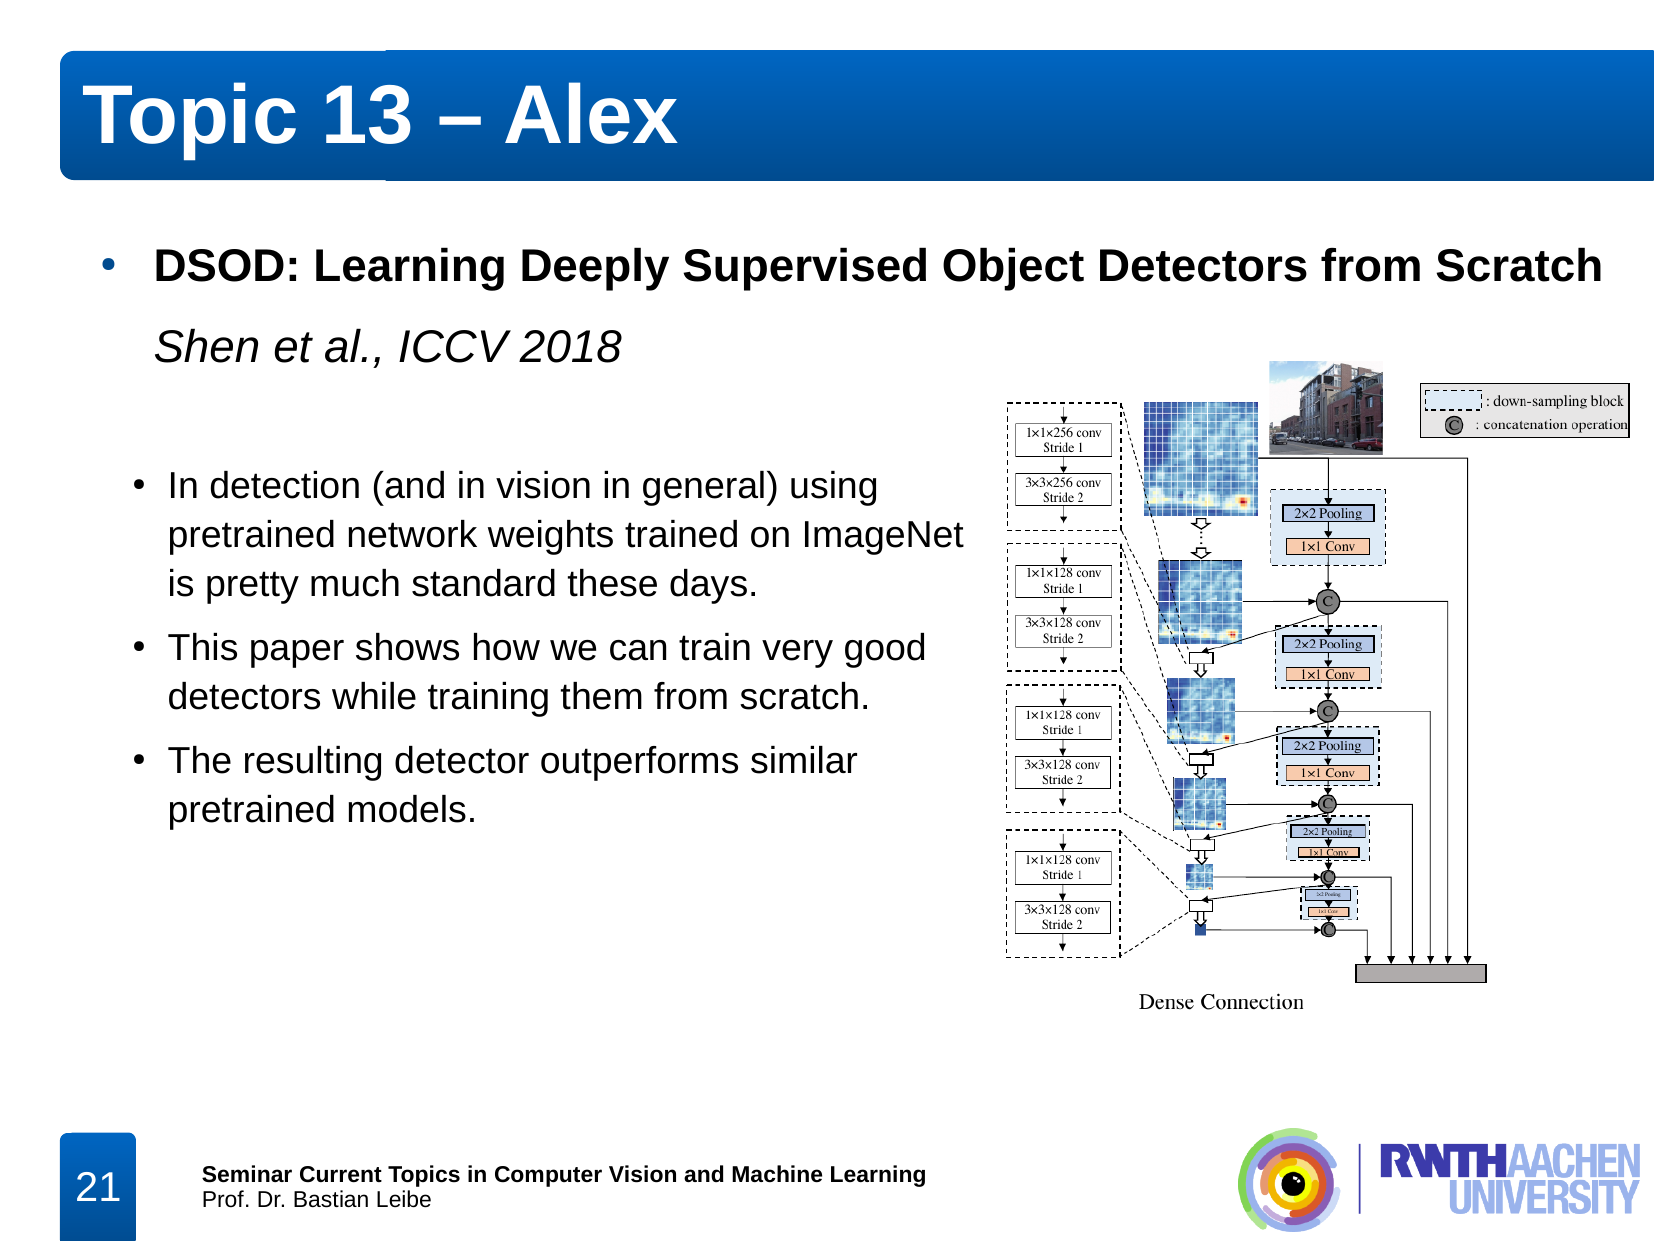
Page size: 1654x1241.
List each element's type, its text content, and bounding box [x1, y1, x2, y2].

picture [1238, 1128, 1640, 1232]
list DSOD: Learning Deeply Supervised Object Detectors from Scratch Shen et al., ICCV 2018 [82, 240, 1621, 391]
picture [1000, 359, 1636, 1016]
text_box In detection (and in vision in general) using pretrained network weights trained on ImageNet is pretty much standard these days. This paper shows how we can train very good detectors while training them from scratch. The resulting detector outperforms similar pretrained models. [117, 450, 988, 961]
title Topic 13 – Alex [82, 61, 1571, 168]
